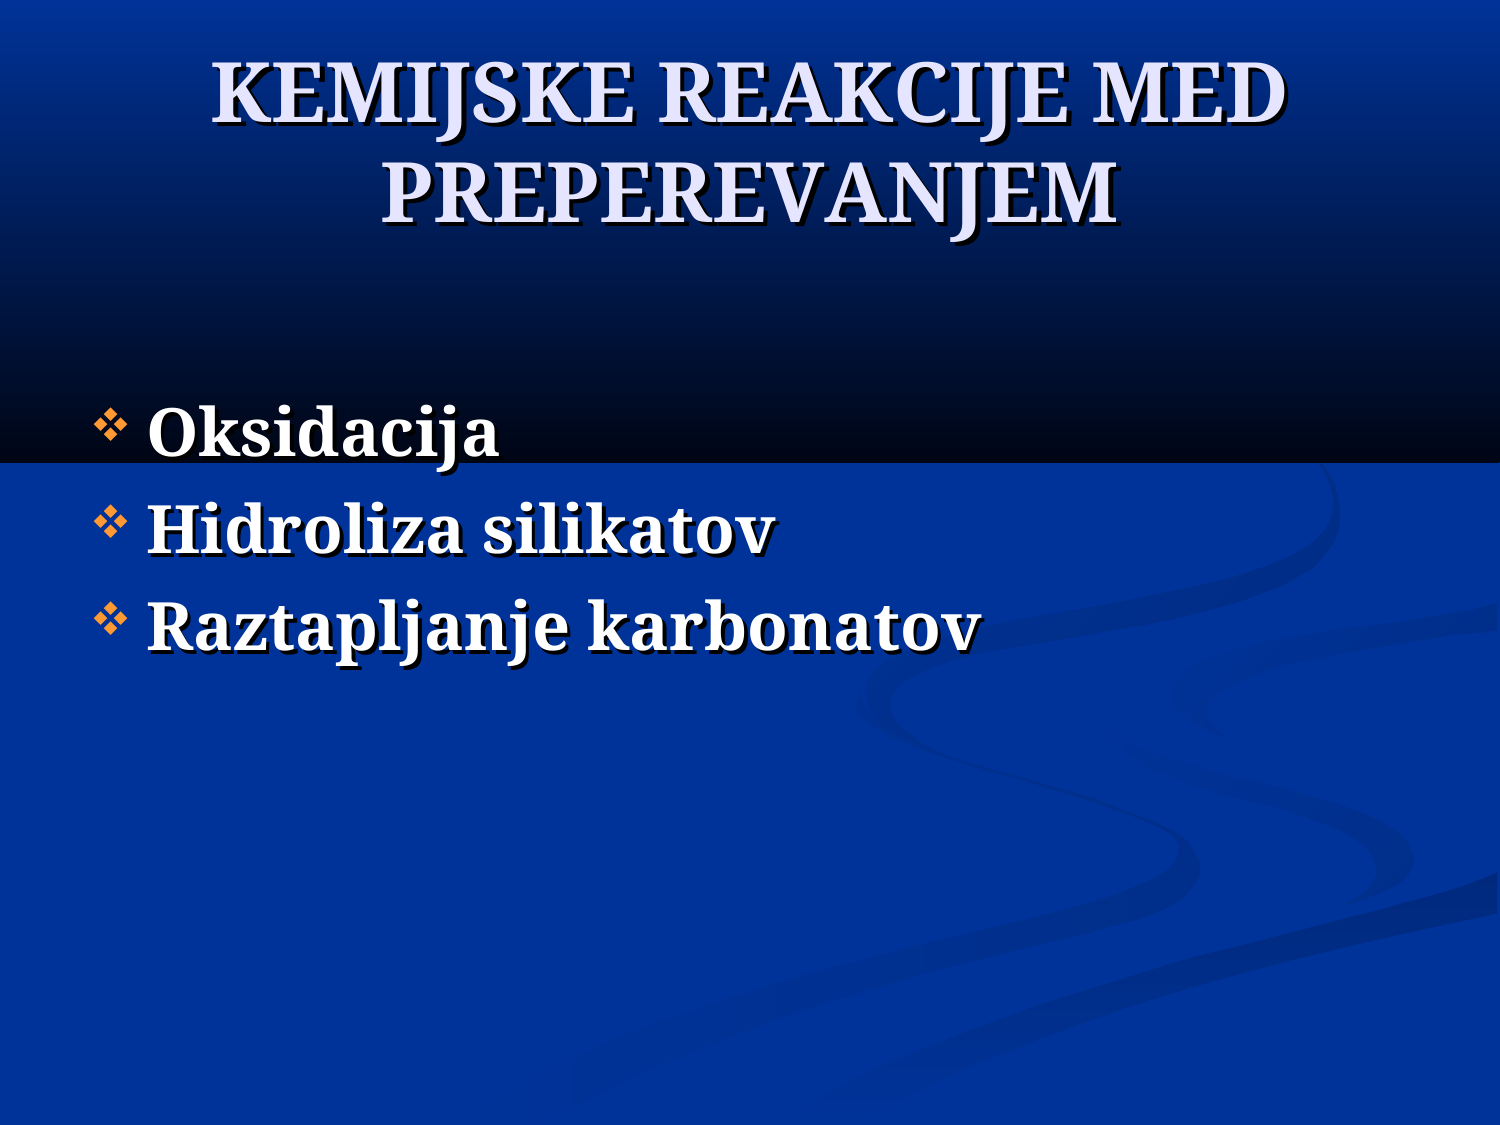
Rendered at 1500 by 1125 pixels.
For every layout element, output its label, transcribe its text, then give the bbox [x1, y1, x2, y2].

title KEMIJSKE REAKCIJE MED PREPEREVANJEM [75, 31, 1426, 247]
list Oksidacija Hidroliza silikatov Raztapljanje karbonatov [75, 382, 1426, 1125]
